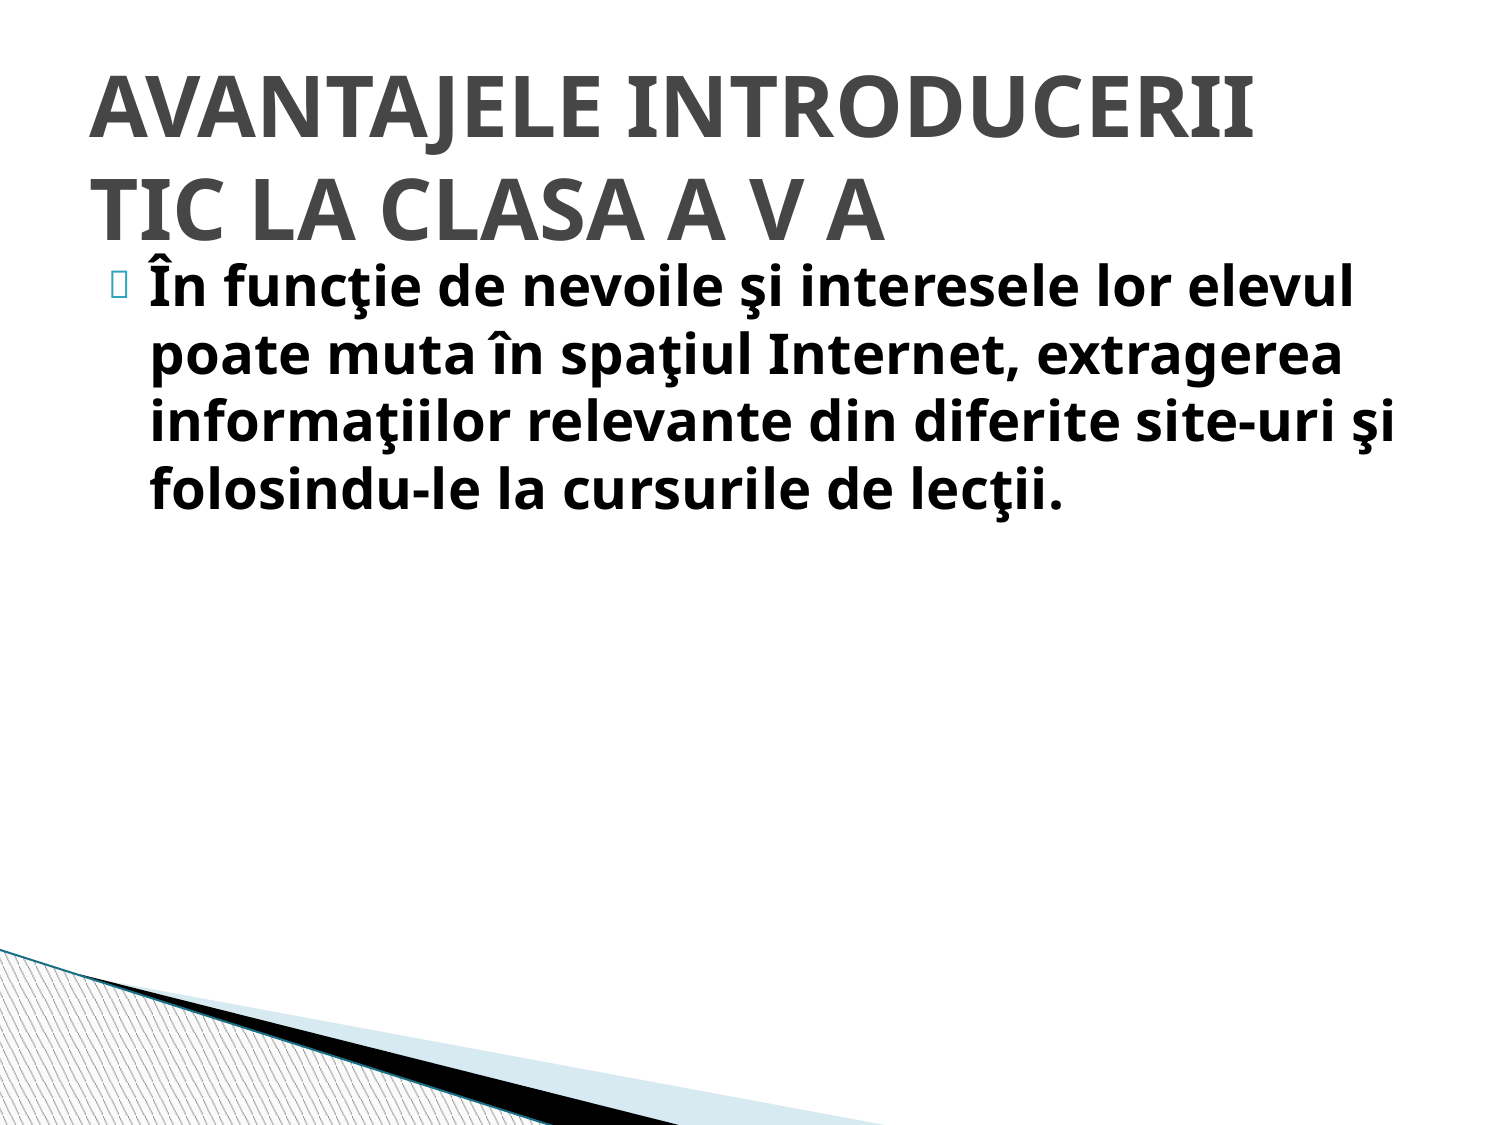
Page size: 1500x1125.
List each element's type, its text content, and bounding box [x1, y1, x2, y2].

picture [0, 952, 543, 1125]
title AVANTAJELE INTRODUCERII TIC LA CLASA A V A [75, 45, 1425, 233]
list În funcţie de nevoile şi interesele lor elevul poate muta în spaţiul Internet, extragerea informaţiilor relevante din diferite site-uri şi folosindu-le la cursurile de lecţii. [75, 243, 1425, 986]
